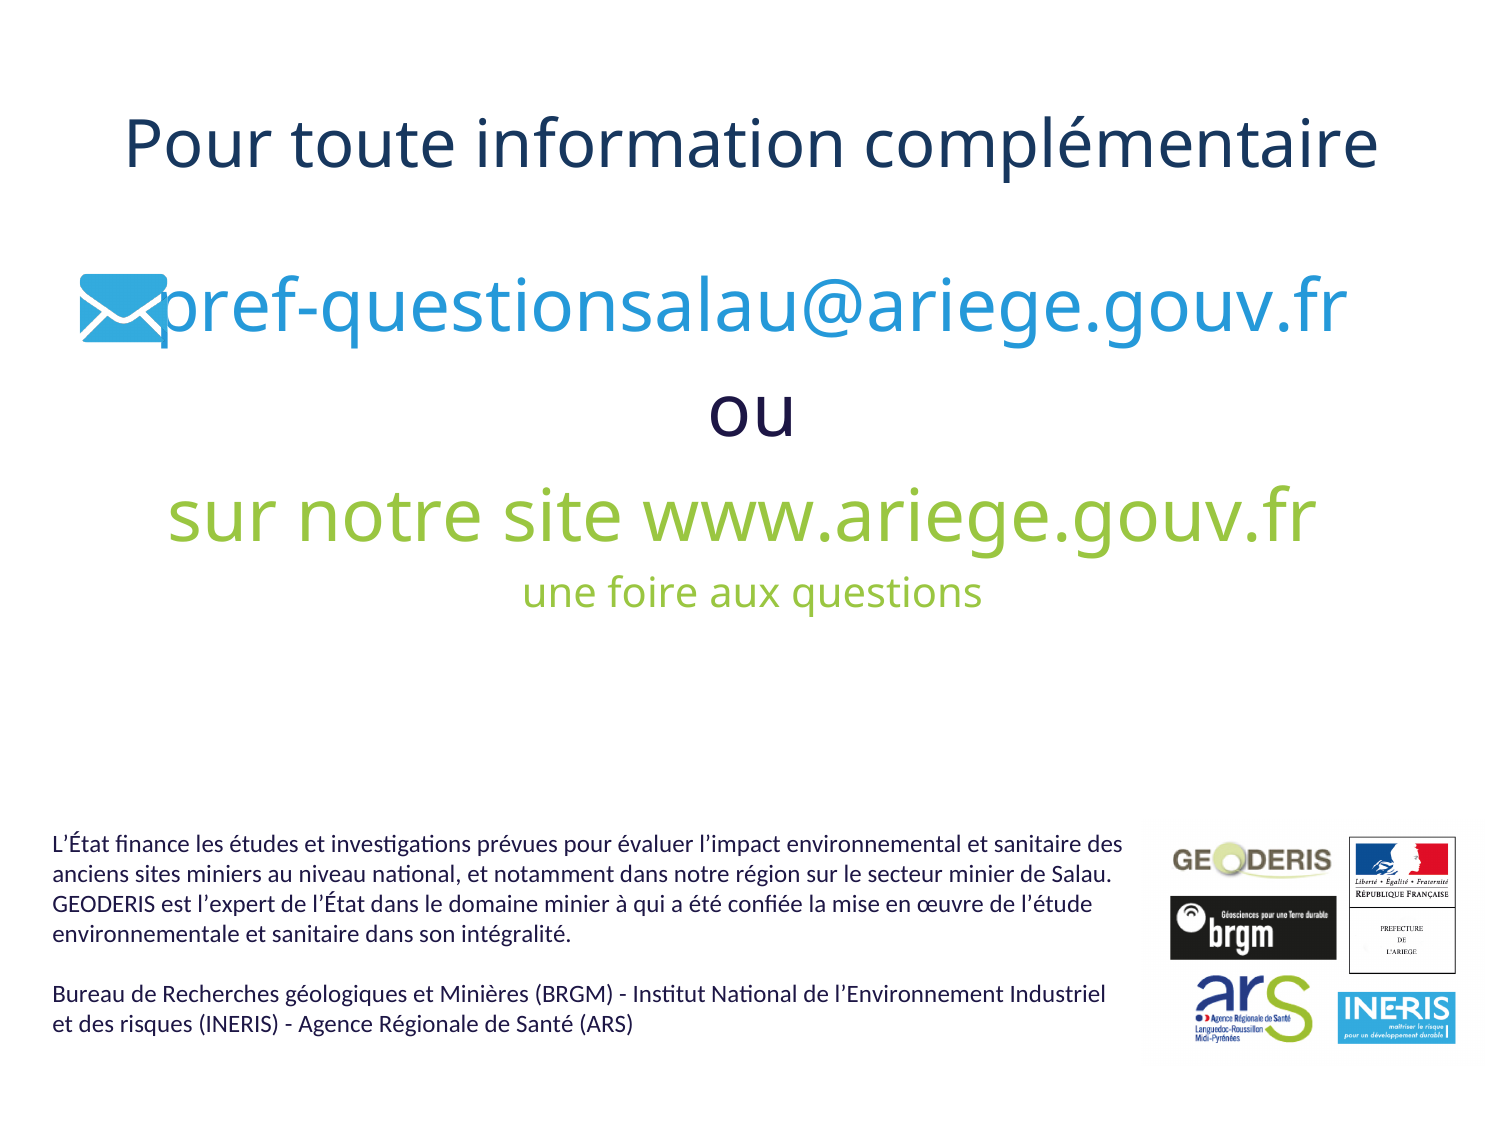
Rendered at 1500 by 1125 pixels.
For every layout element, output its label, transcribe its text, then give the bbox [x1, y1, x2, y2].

text_box Pour toute information complémentaire [60, 92, 1446, 233]
text_box pref-questionsalau@ariege.gouv.fr ou sur notre site www.ariege.gouv.fr une foire aux questions [60, 233, 1446, 684]
text_box L’État finance les études et investigations prévues pour évaluer l’impact environnemental et sanitaire des anciens sites miniers au niveau national, et notamment dans notre région sur le secteur minier de Salau. GEODERIS est l’expert de l’État dans le domaine minier à qui a été confiée la mise en œuvre de l’étude environnementale et sanitaire dans son intégralité. Bureau de Recherches géologiques et Minières (BRGM) - Institut National de l’Environnement Industriel et des risques (INERIS) - Agence Régionale de Santé (ARS) [37, 819, 1142, 1045]
picture [60, 244, 187, 372]
picture [1141, 819, 1485, 1066]
